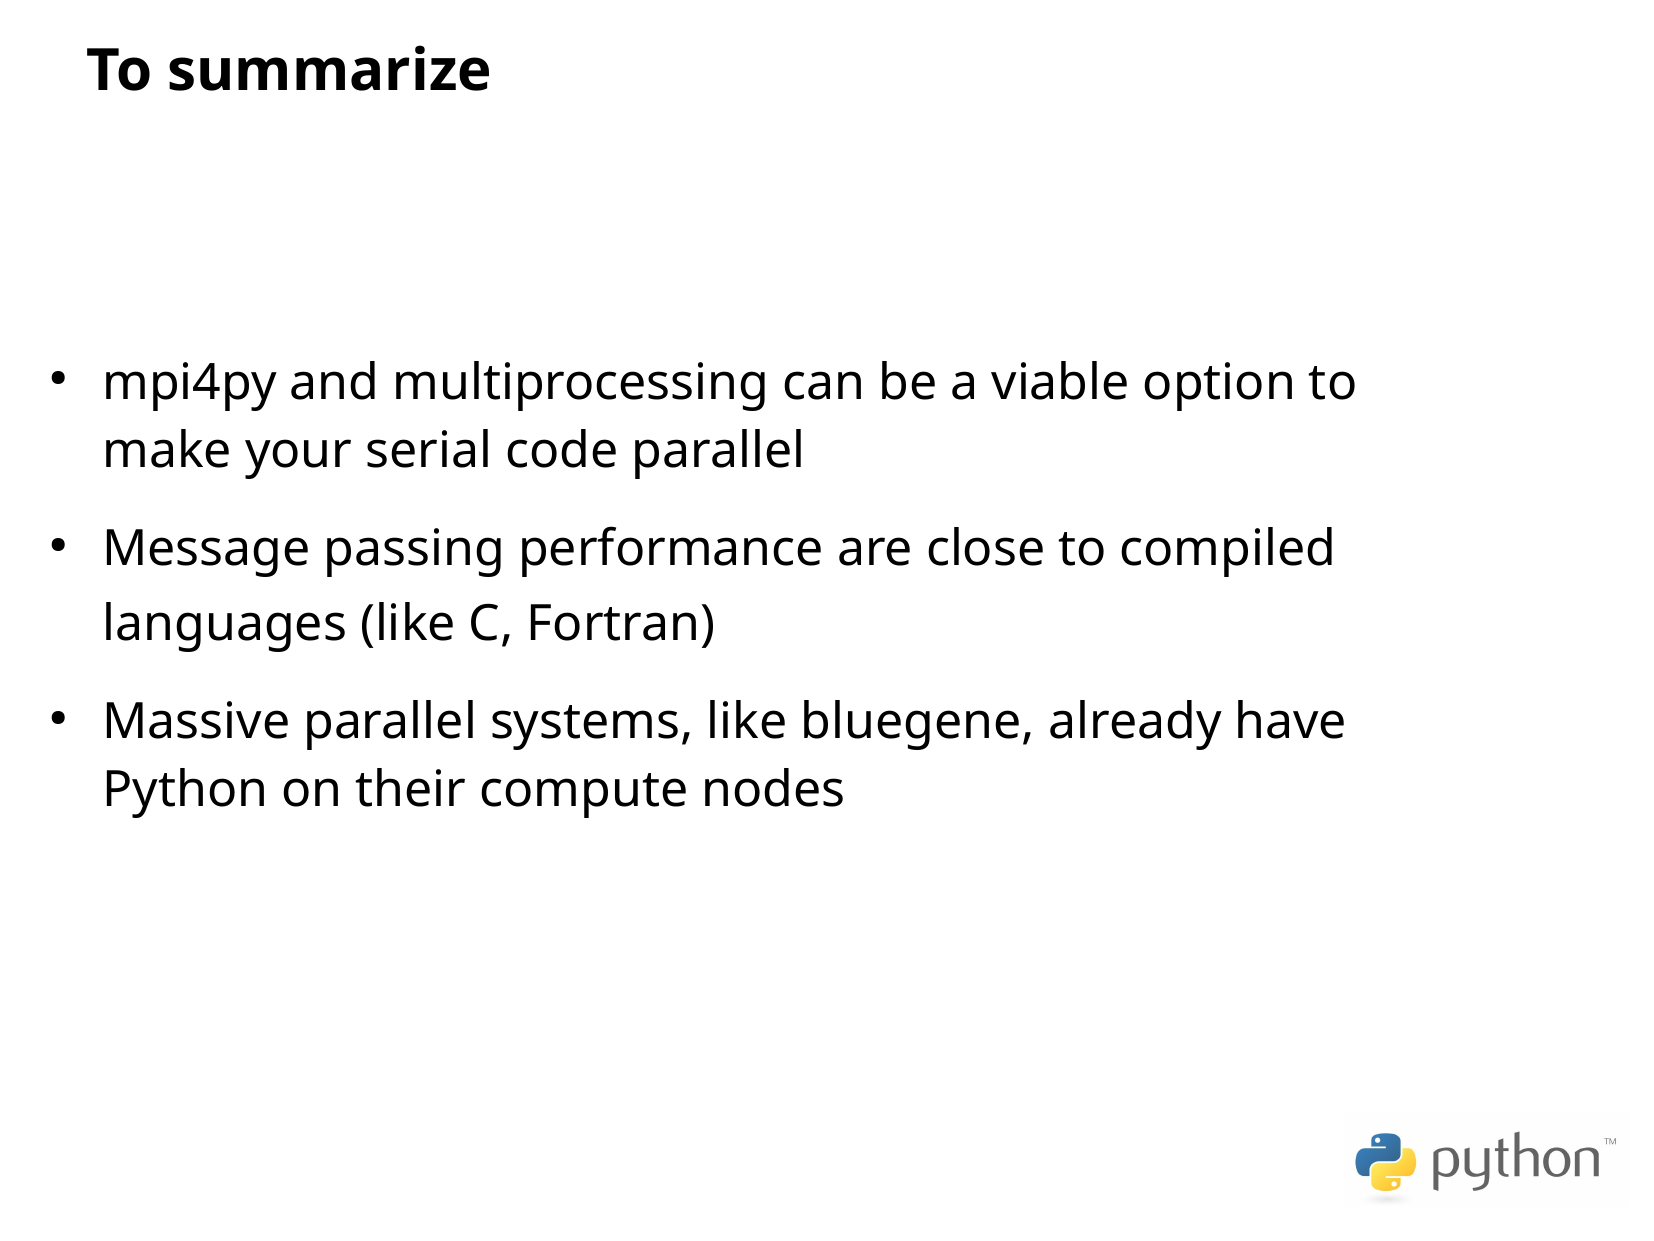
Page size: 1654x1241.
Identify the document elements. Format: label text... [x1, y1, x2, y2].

title To summarize [86, 23, 1576, 113]
list mpi4py and multiprocessing can be a viable option to make your serial code parallel Message passing performance are close to compiled languages (like C, Fortran) Massive parallel systems, like bluegene, already have Python on their compute nodes [31, 150, 1457, 1163]
picture [1343, 1112, 1630, 1207]
